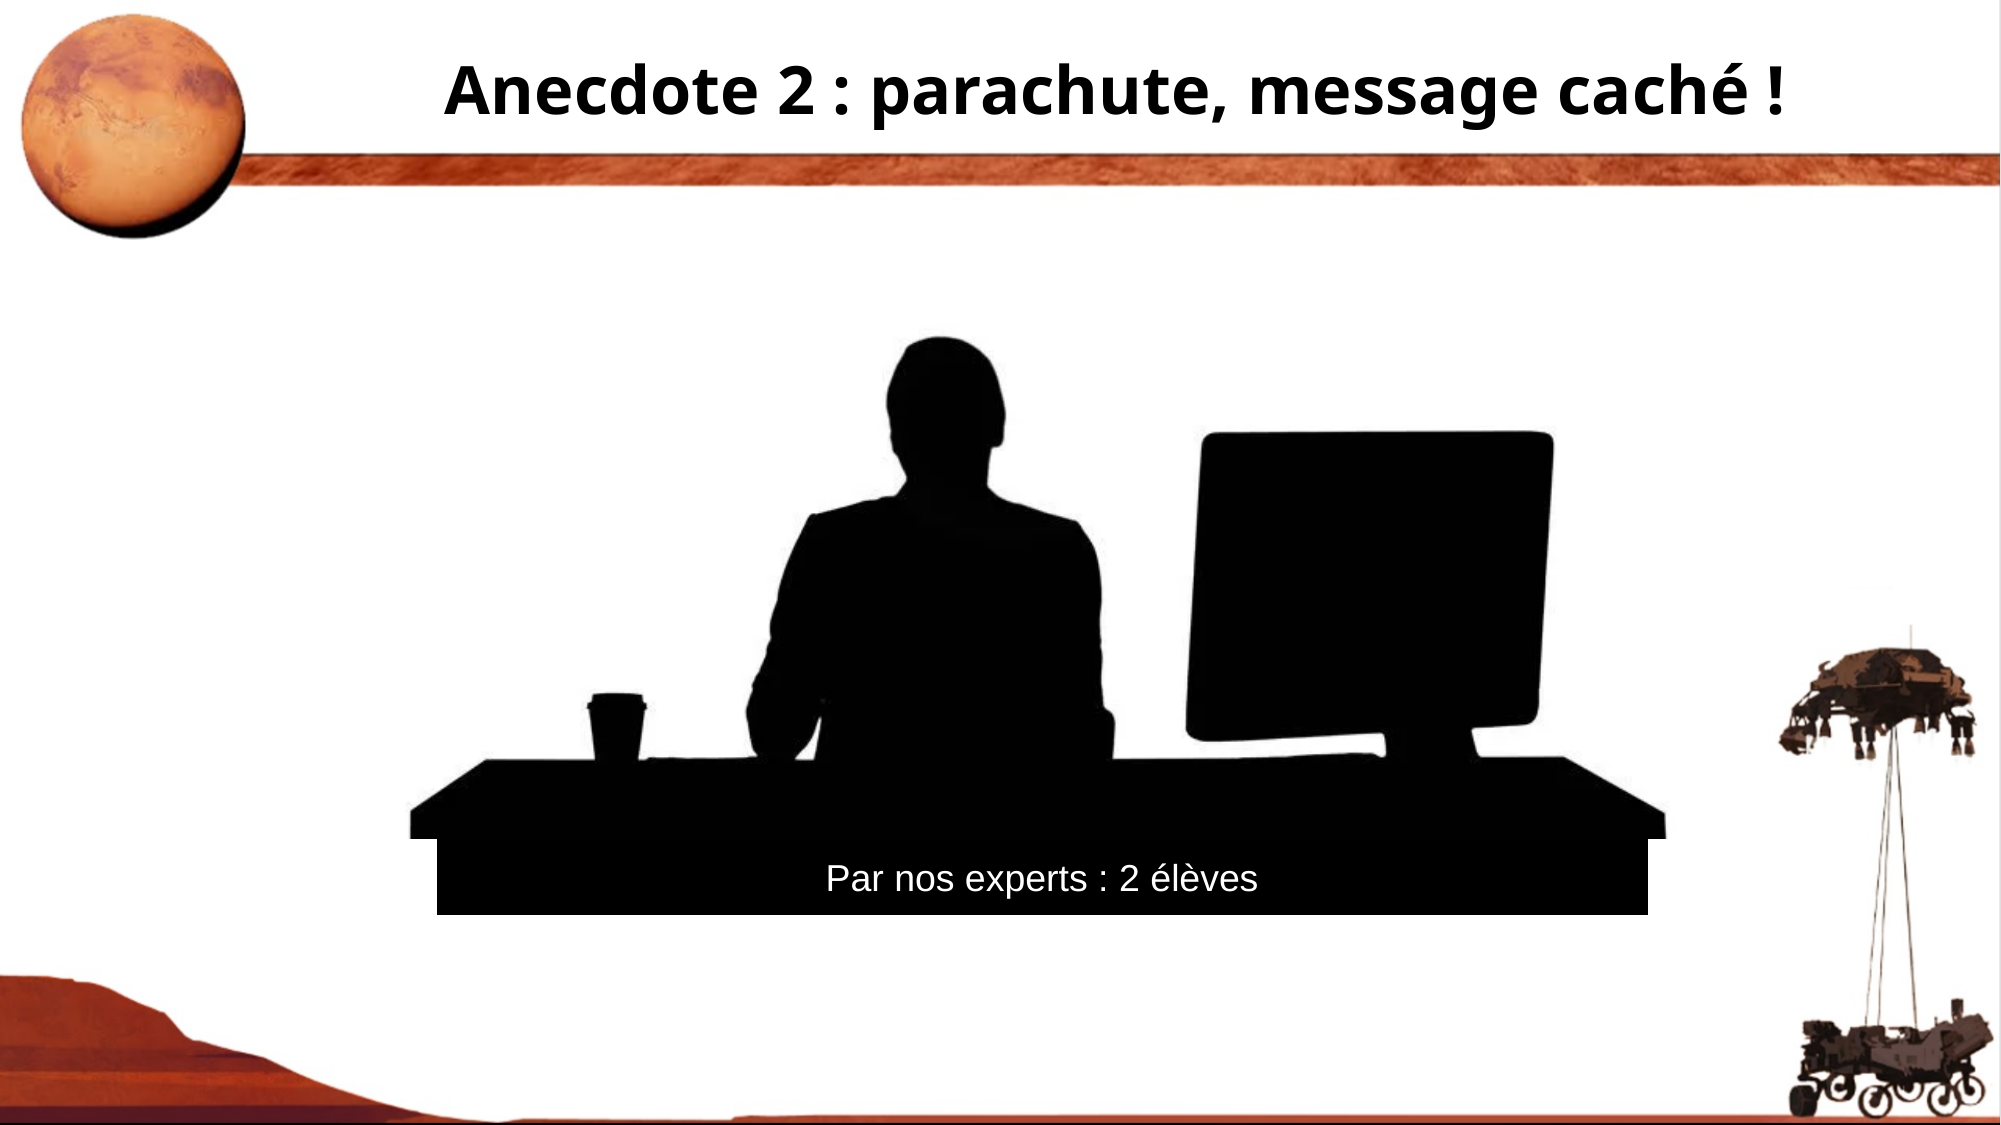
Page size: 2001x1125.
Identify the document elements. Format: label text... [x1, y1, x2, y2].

text_box Par nos experts : 2 élèves [437, 839, 1648, 915]
text_box Anecdote 2 : parachute, message caché ! [253, 40, 1978, 149]
picture [0, 0, 2001, 1125]
